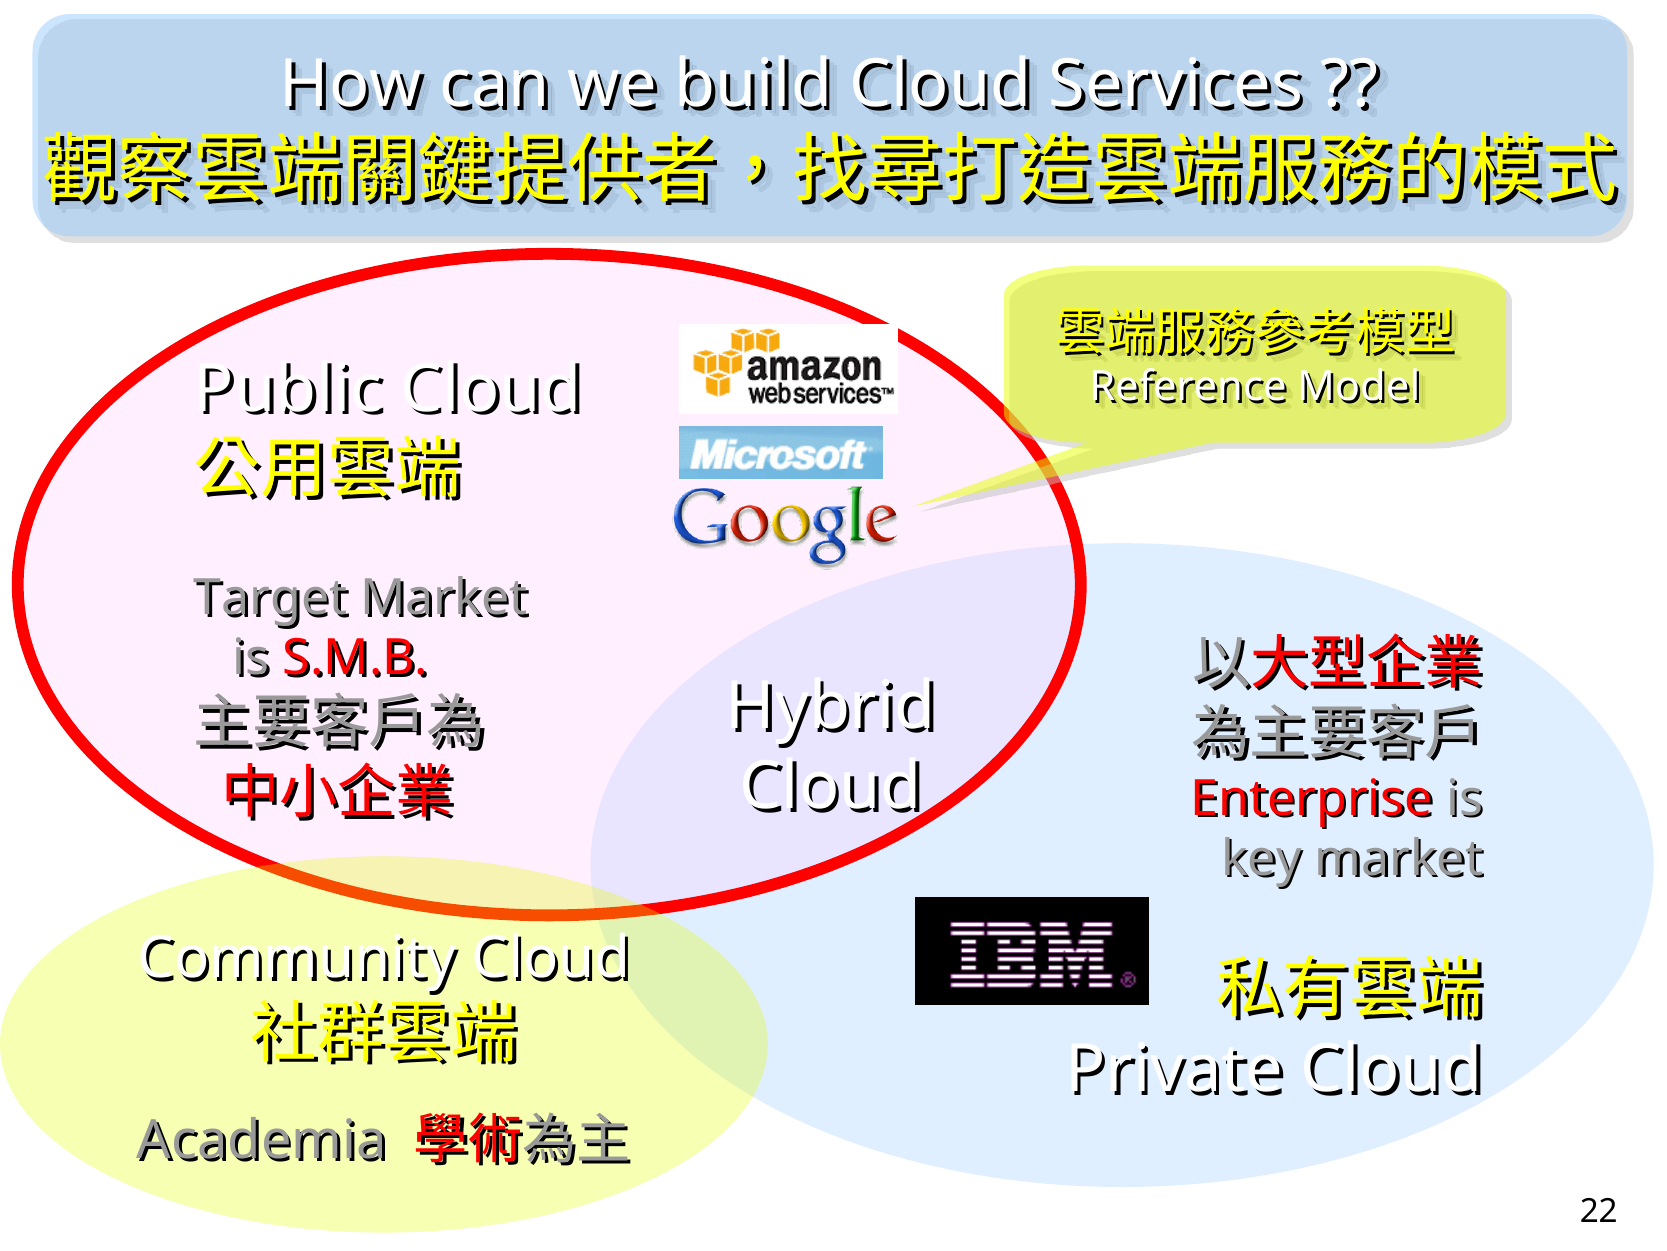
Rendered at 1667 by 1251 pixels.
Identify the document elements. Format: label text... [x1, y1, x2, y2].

text_box Hybrid Cloud [569, 654, 1093, 830]
picture [915, 897, 1149, 1005]
text_box How can we build Cloud Services ?? 觀察雲端關鍵提供者，找尋打造雲端服務的模式 [32, 14, 1628, 237]
text_box Public Cloud 公用雲端 Target Market is S.M.B. 主要客戶為 中小企業 [17, 253, 1081, 909]
text_box Community Cloud 社群雲端 Academia 學術為主 [0, 856, 768, 1233]
picture [667, 484, 904, 571]
text_box 以大型企業 為主要客戶 Enterprise is key market 私有雲端 Private Cloud [653, 543, 1654, 1188]
picture [679, 324, 898, 414]
text_box 雲端服務參考模型 Reference Model [911, 265, 1507, 507]
picture [679, 426, 883, 479]
